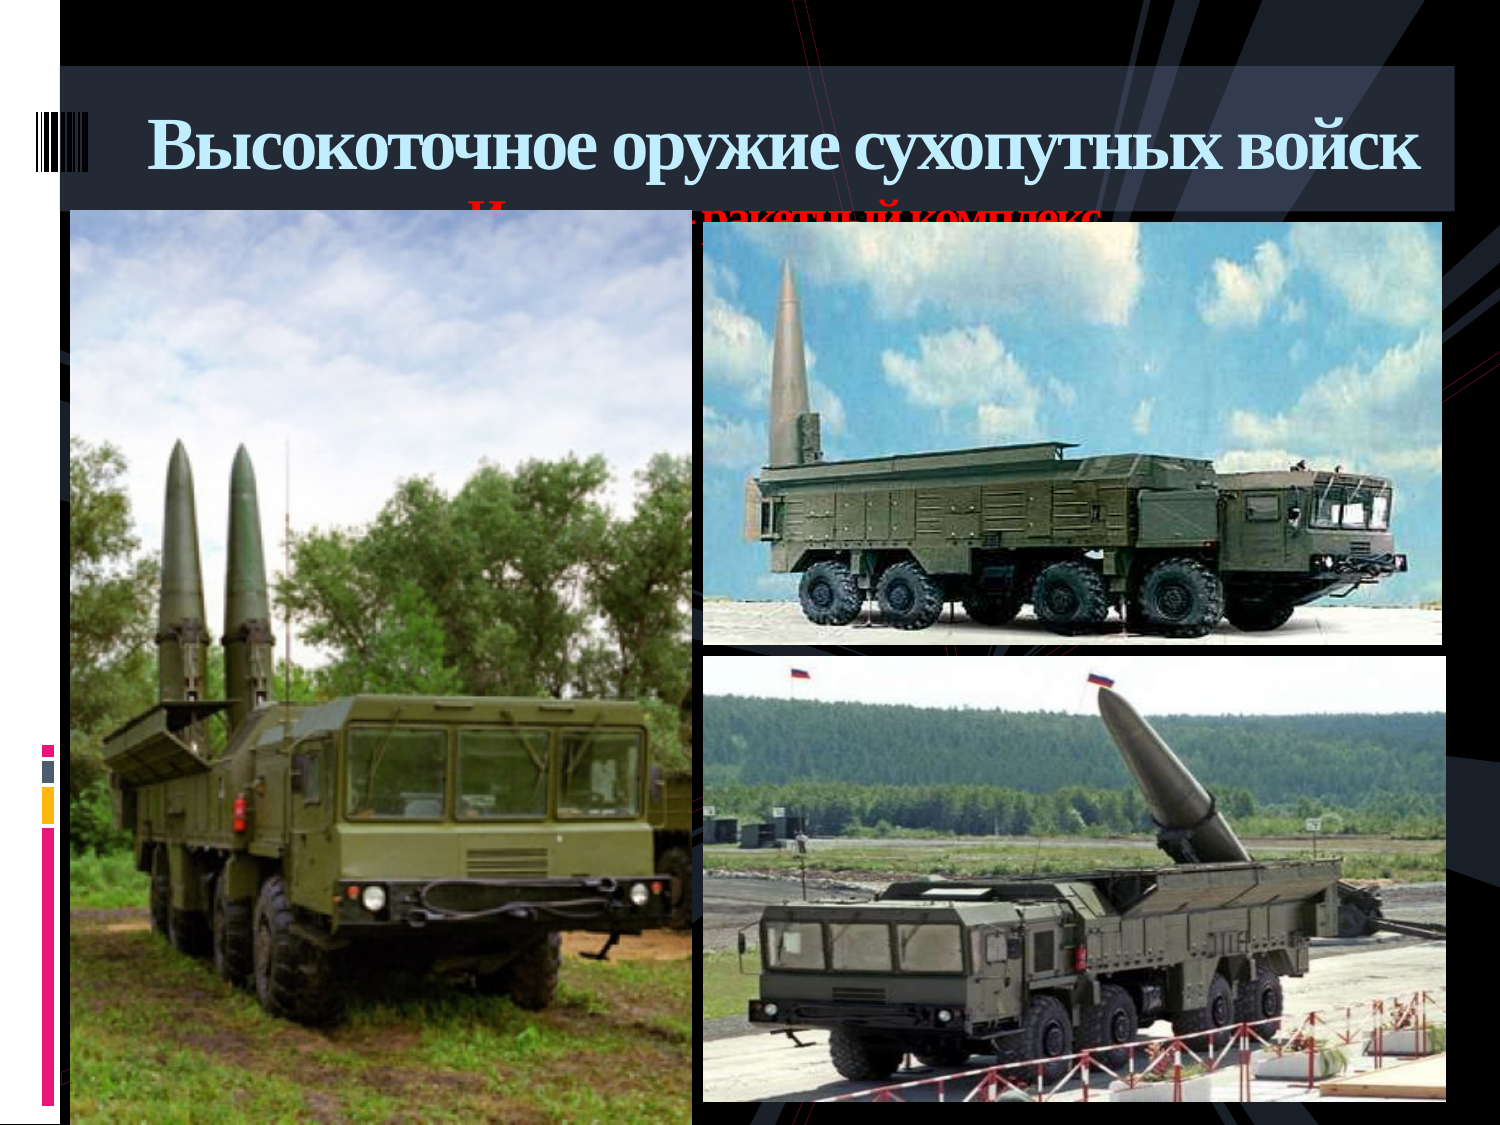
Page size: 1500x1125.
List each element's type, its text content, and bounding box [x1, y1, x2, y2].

picture [703, 222, 1442, 645]
picture [70, 210, 692, 1125]
title Высокоточное оружие сухопутных войск Искандер – ракетный комплекс [128, 35, 1467, 200]
picture [703, 656, 1446, 1102]
